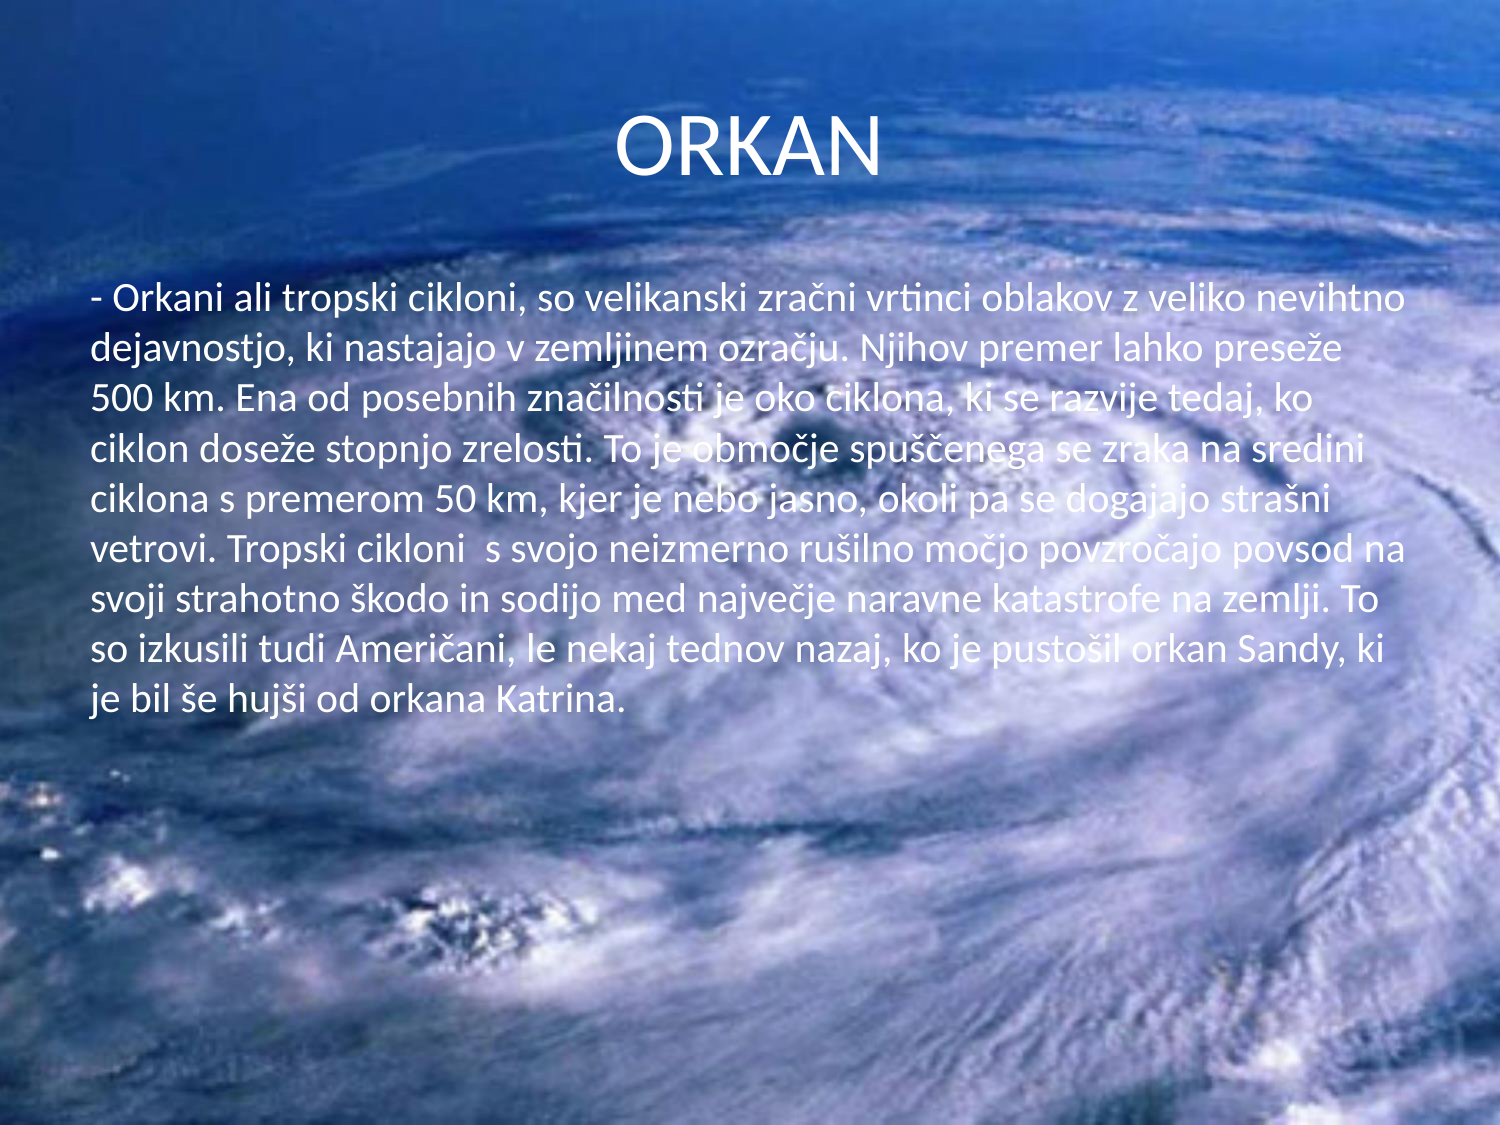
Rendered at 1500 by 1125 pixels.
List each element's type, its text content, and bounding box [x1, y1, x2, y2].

title ORKAN [75, 45, 1425, 233]
picture [0, 0, 1500, 1125]
list - Orkani ali tropski cikloni, so velikanski zračni vrtinci oblakov z veliko nevihtno dejavnostjo, ki nastajajo v zemljinem ozračju. Njihov premer lahko preseže 500 km. Ena od posebnih značilnosti je oko ciklona, ki se razvije tedaj, ko ciklon doseže stopnjo zrelosti. To je območje spuščenega se zraka na sredini ciklona s premerom 50 km, kjer je nebo jasno, okoli pa se dogajajo strašni vetrovi. Tropski cikloni s svojo neizmerno rušilno močjo povzročajo povsod na svoji strahotno škodo in sodijo med največje naravne katastrofe na zemlji. To so izkusili tudi Američani, le nekaj tednov nazaj, ko je pustošil orkan Sandy, ki je bil še hujši od orkana Katrina. [75, 262, 1425, 1005]
